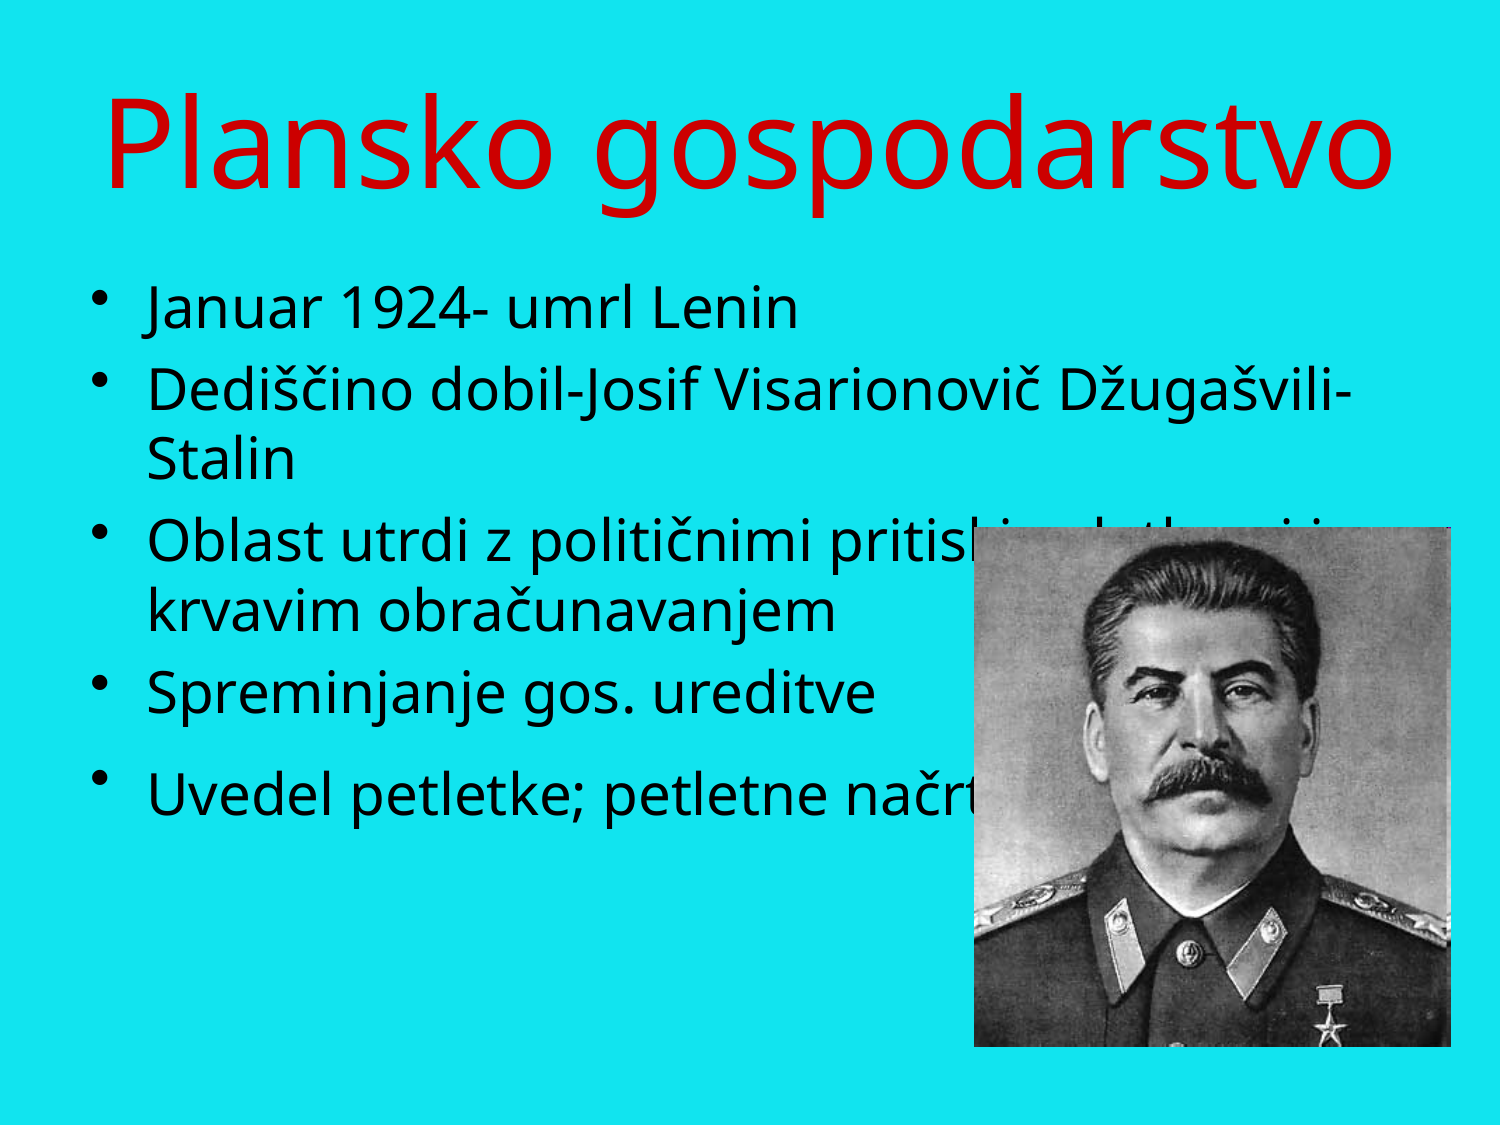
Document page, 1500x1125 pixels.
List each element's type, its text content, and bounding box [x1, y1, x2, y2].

picture [974, 527, 1451, 1047]
title Plansko gospodarstvo [75, 45, 1425, 233]
list Januar 1924- umrl Lenin Dediščino dobil-Josif Visarionovič Džugašvili-Stalin Oblast utrdi z političnimi pritiski,spletkami in krvavim obračunavanjem Spreminjanje gos. ureditve Uvedel petletke; petletne načrte gos. razvoja [75, 262, 1425, 1005]
